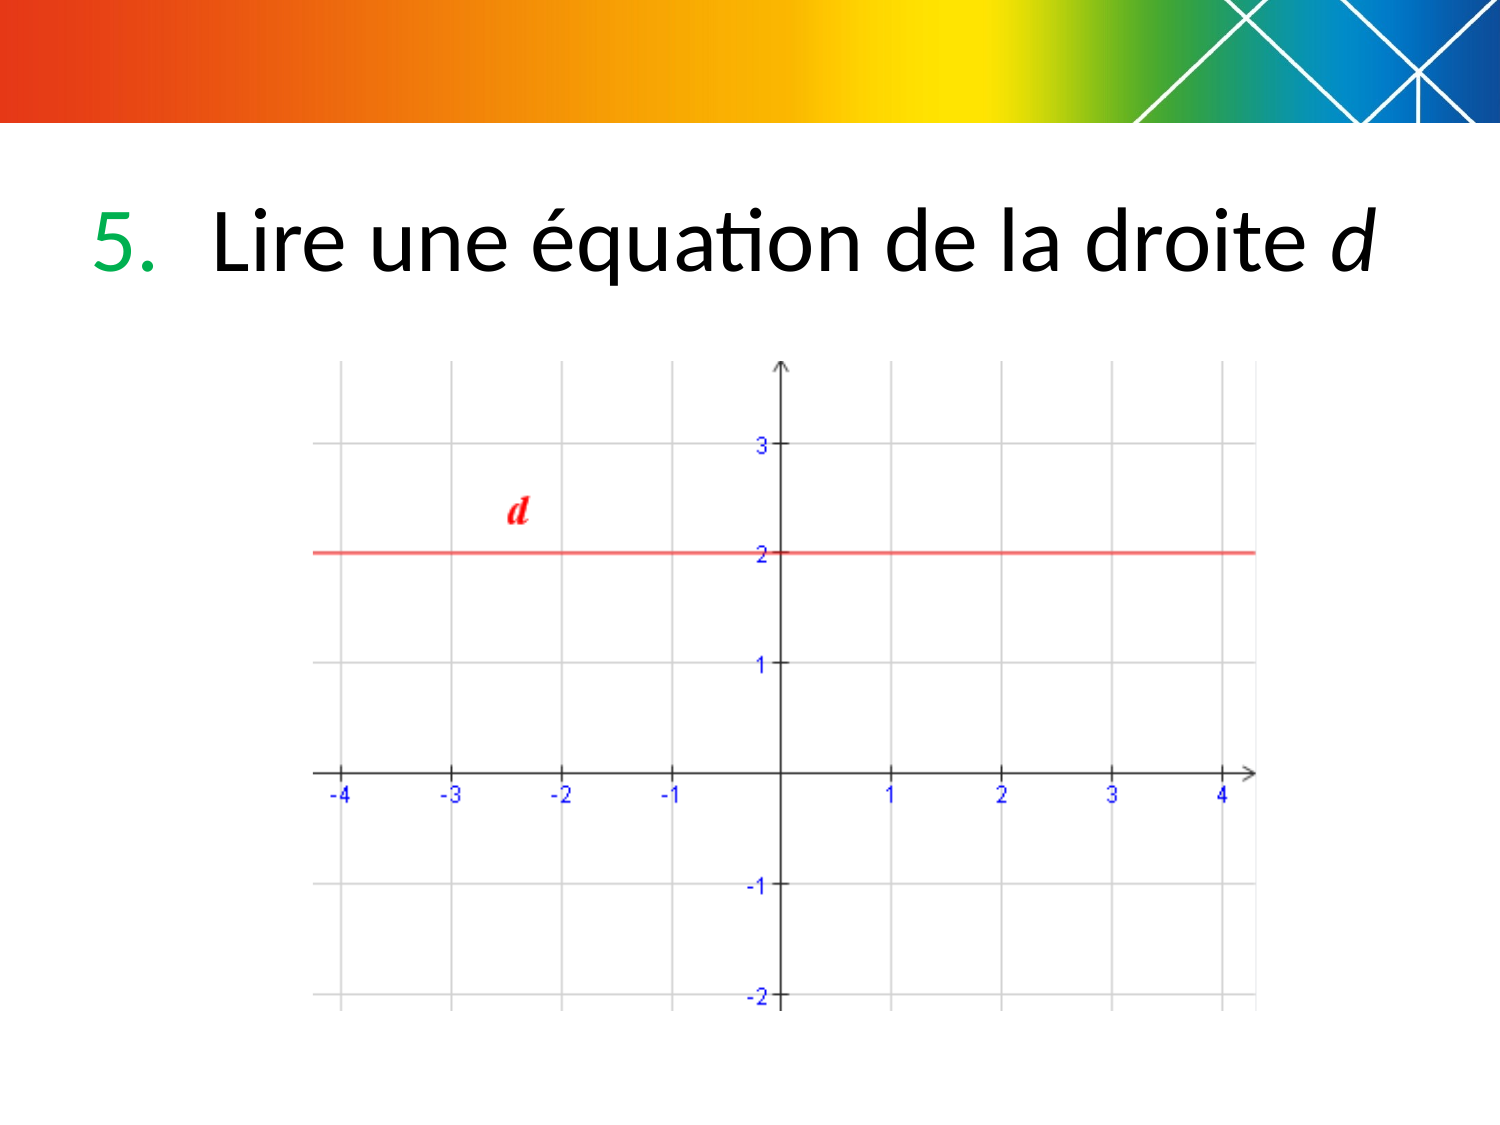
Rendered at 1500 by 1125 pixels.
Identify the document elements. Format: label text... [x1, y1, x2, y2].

picture [312, 361, 1257, 1011]
title Lire une équation de la droite d [75, 163, 1426, 305]
picture [1340, 0, 1500, 123]
picture [0, 0, 1359, 123]
